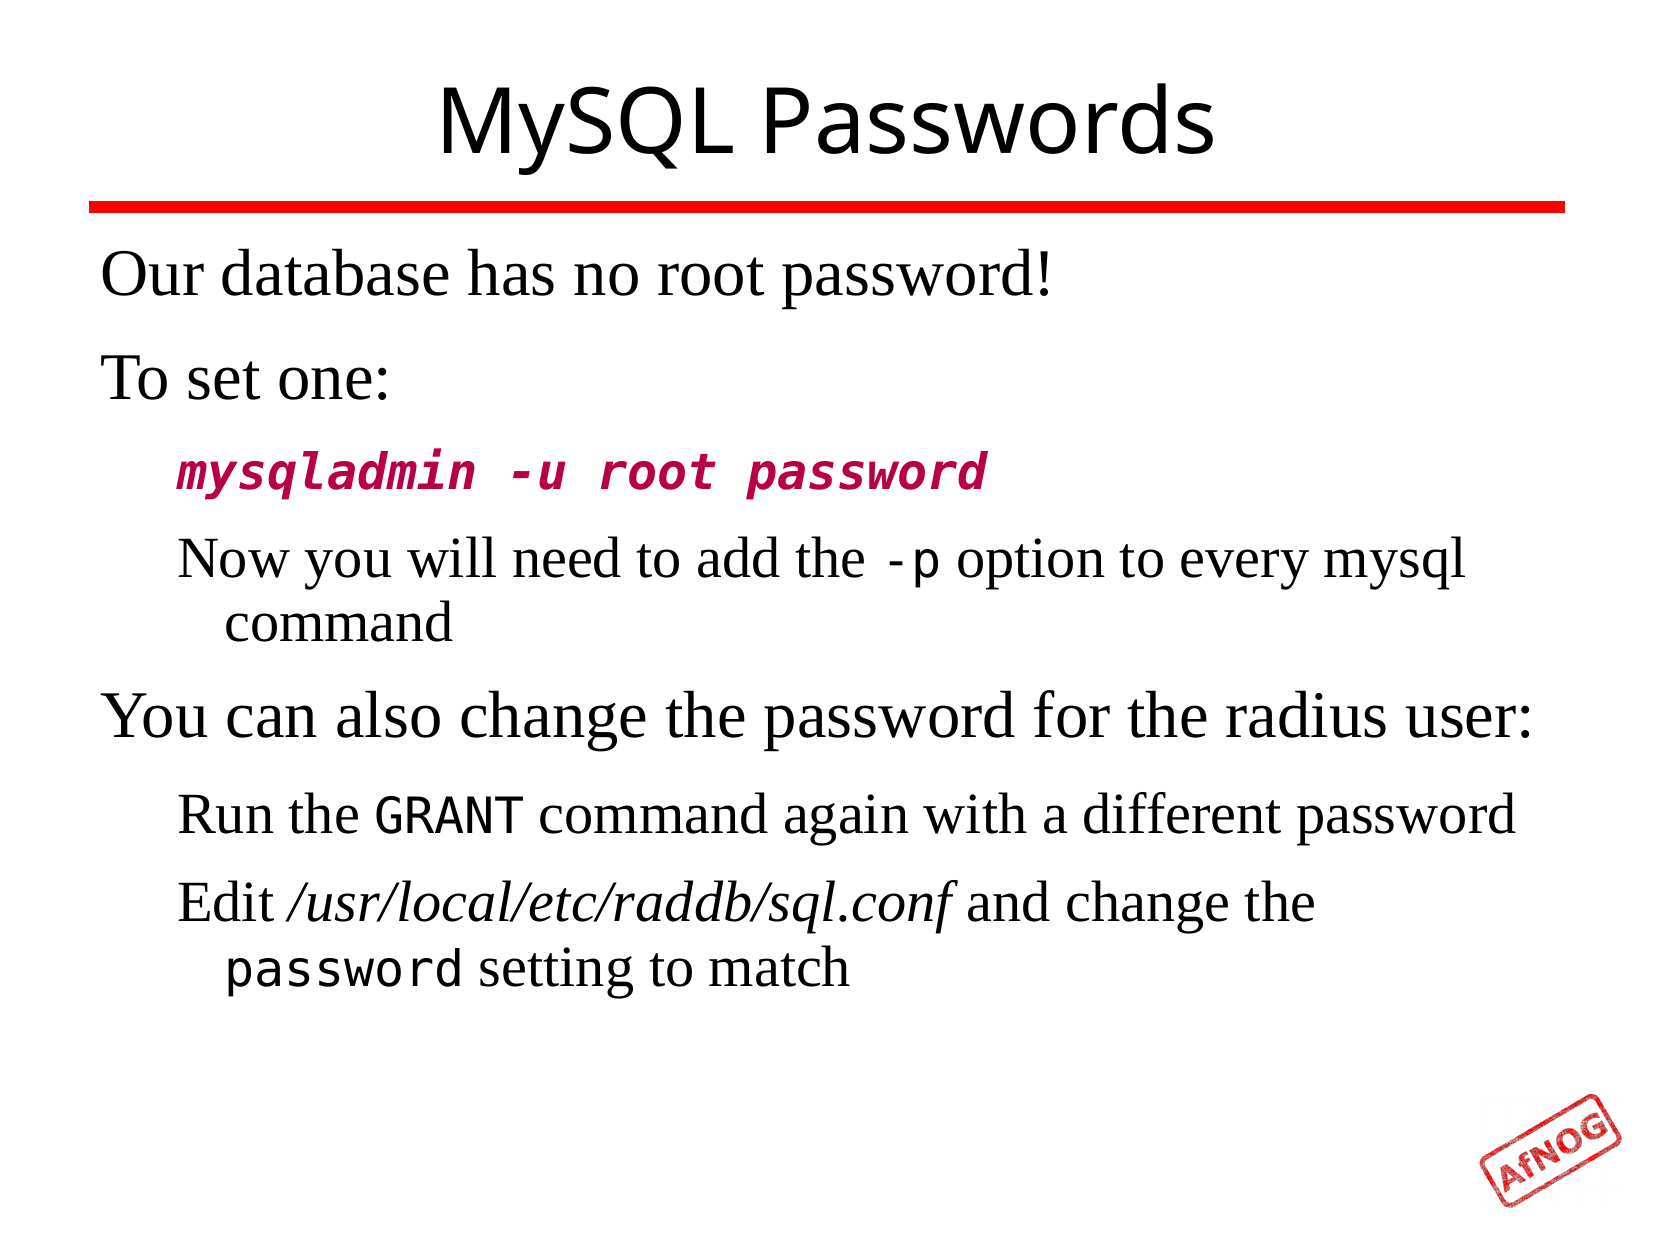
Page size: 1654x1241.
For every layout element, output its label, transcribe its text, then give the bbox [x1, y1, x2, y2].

list Our database has no root password! To set one: mysqladmin -u root password Now you will need to add the -p option to every mysql command You can also change the password for the radius user: Run the GRANT command again with a different password Edit /usr/local/etc/raddb/sql.conf and change the password setting to match [82, 236, 1571, 1108]
picture [1476, 1090, 1625, 1211]
title MySQL Passwords [88, 36, 1565, 200]
